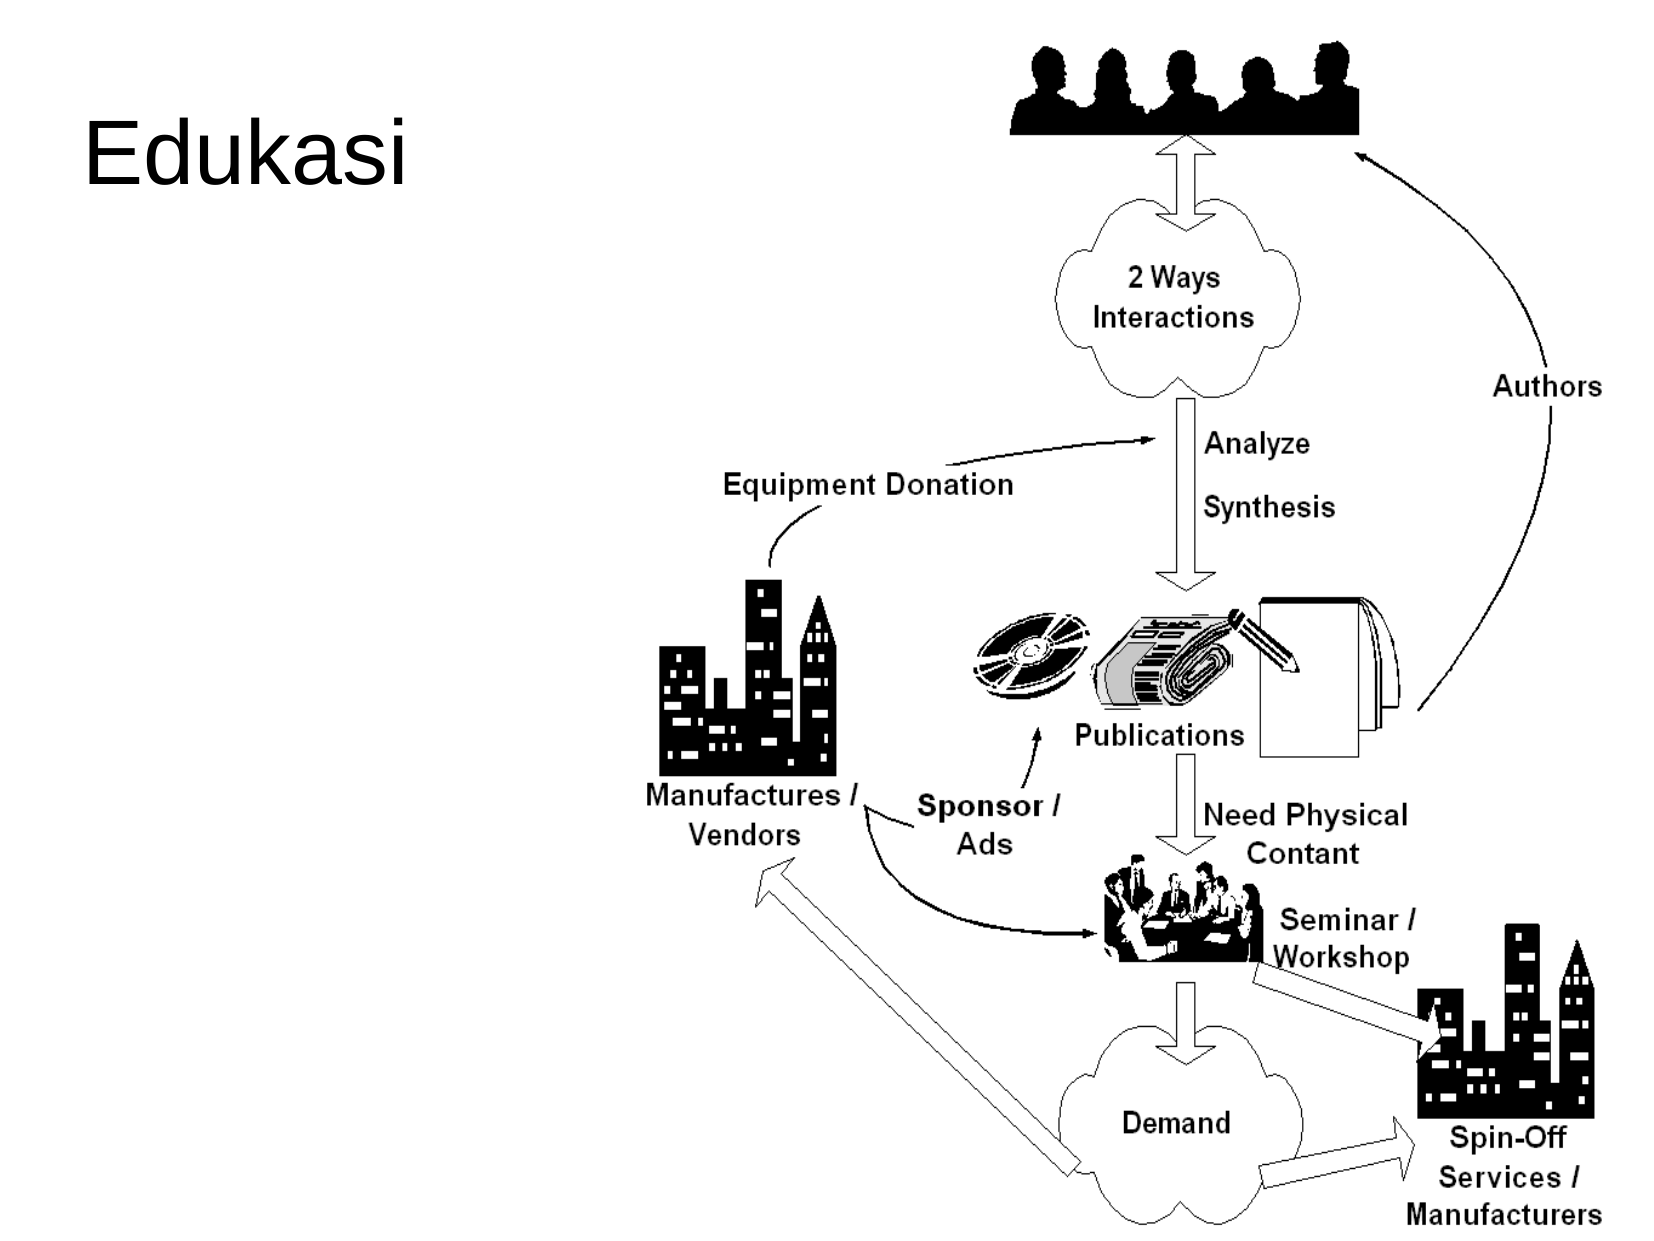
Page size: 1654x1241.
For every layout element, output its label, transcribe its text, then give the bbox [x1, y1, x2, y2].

picture [600, 37, 1654, 1241]
title Edukasi [82, 56, 600, 250]
